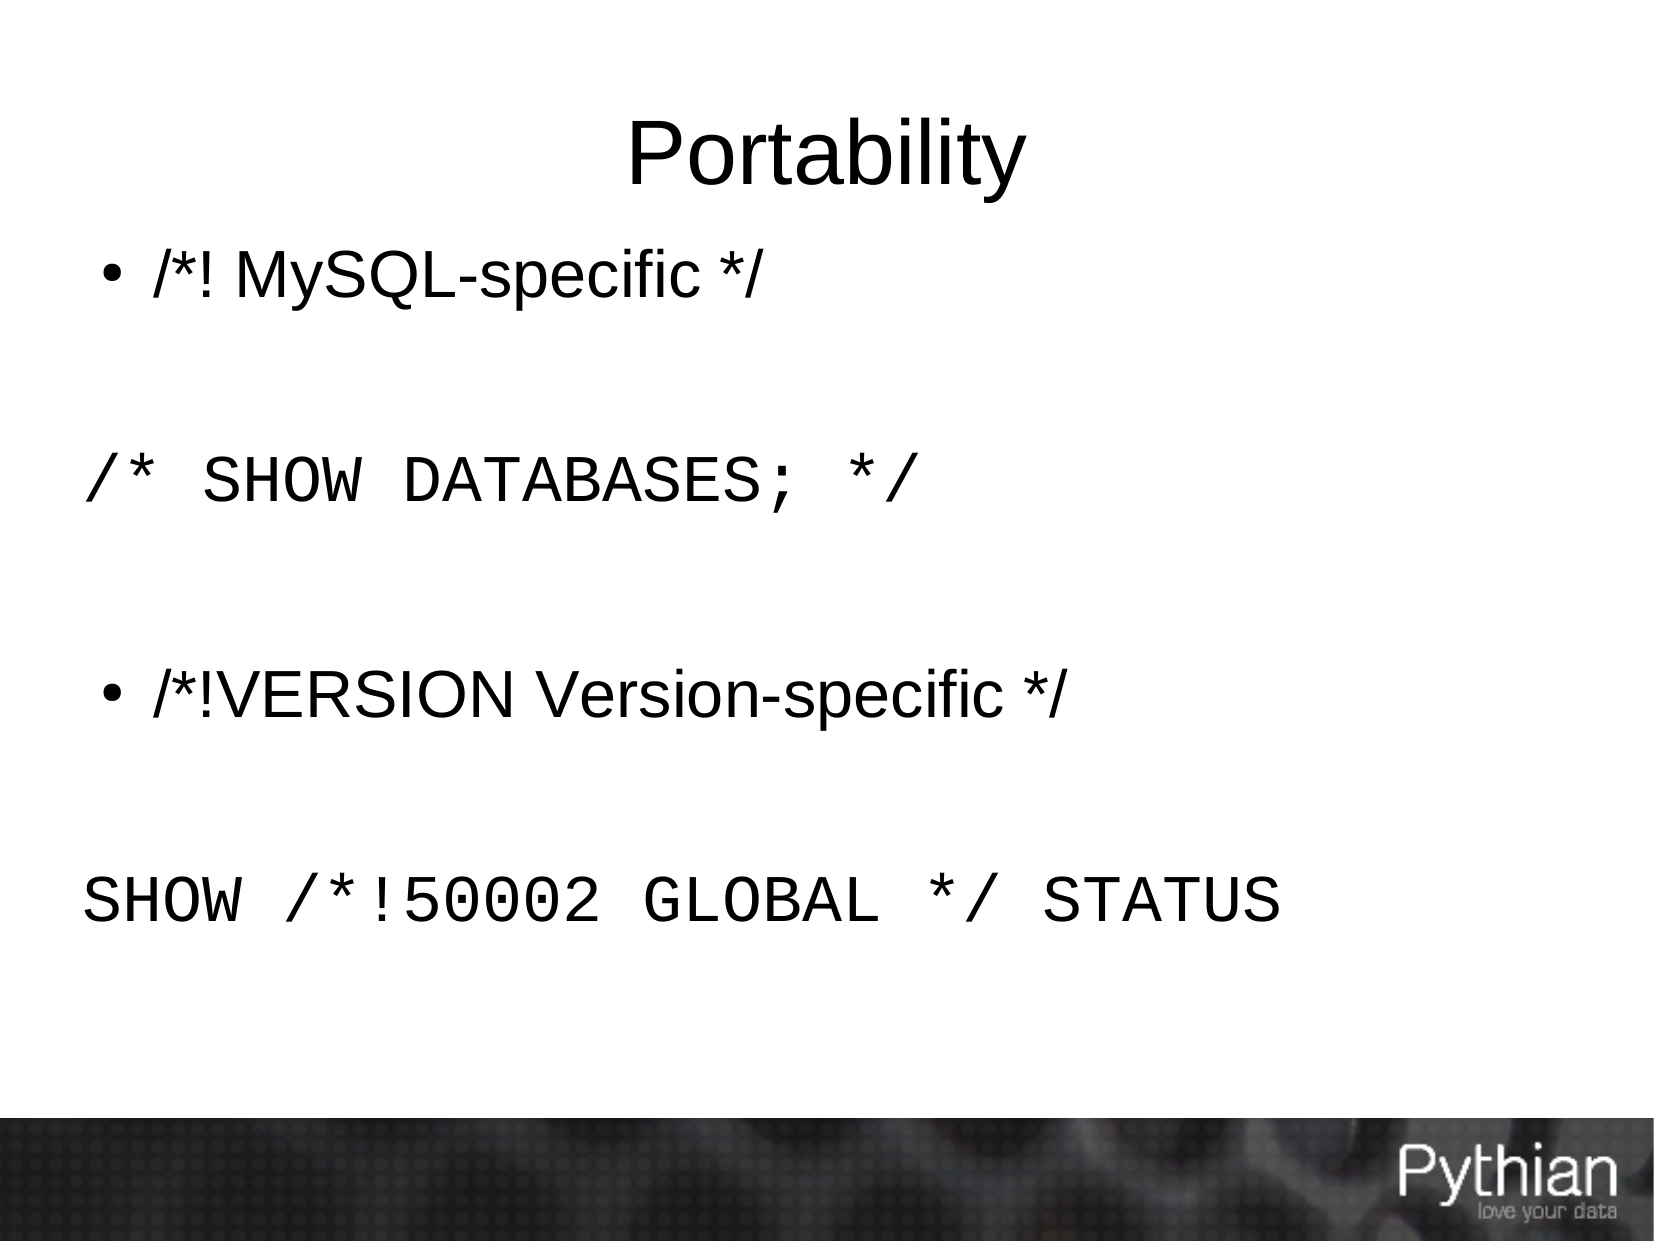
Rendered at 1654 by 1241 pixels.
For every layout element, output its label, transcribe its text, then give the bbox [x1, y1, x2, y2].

picture [0, 1118, 1654, 1241]
title Portability [82, 49, 1571, 237]
list /*! MySQL-specific */ /* SHOW DATABASES; */ /*!VERSION Version-specific */ SHOW /*!50002 GLOBAL */ STATUS [82, 237, 1571, 1047]
